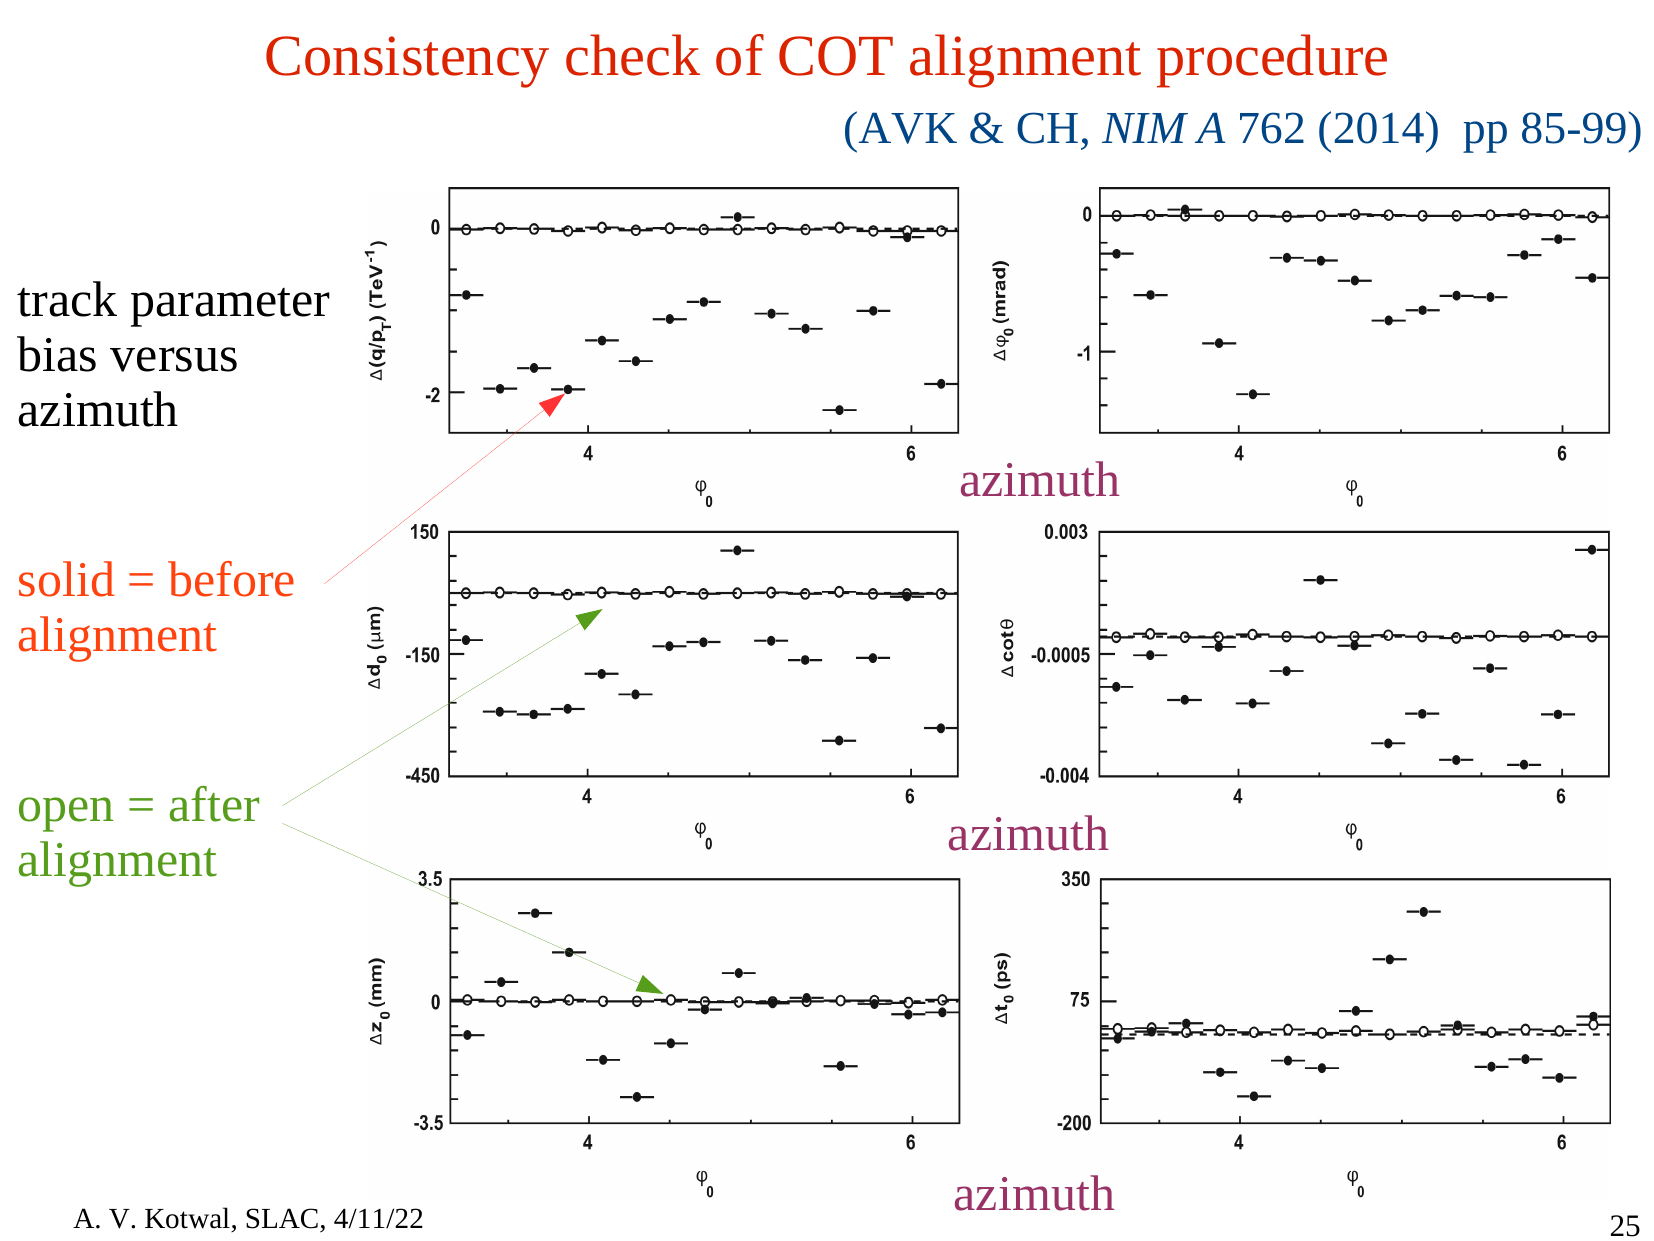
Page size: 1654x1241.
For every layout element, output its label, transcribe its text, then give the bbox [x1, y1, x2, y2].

text_box (AVK & CH, NIM A 762 (2014) pp 85-99) [843, 102, 1643, 159]
list track parameter bias versus azimuth solid = before alignment open = after alignment [0, 271, 347, 888]
text_box azimuth [959, 451, 1121, 508]
picture [363, 187, 1611, 1203]
text_box azimuth [947, 806, 1109, 862]
text_box azimuth [953, 1166, 1115, 1222]
title Consistency check of COT alignment procedure [121, 2, 1534, 109]
